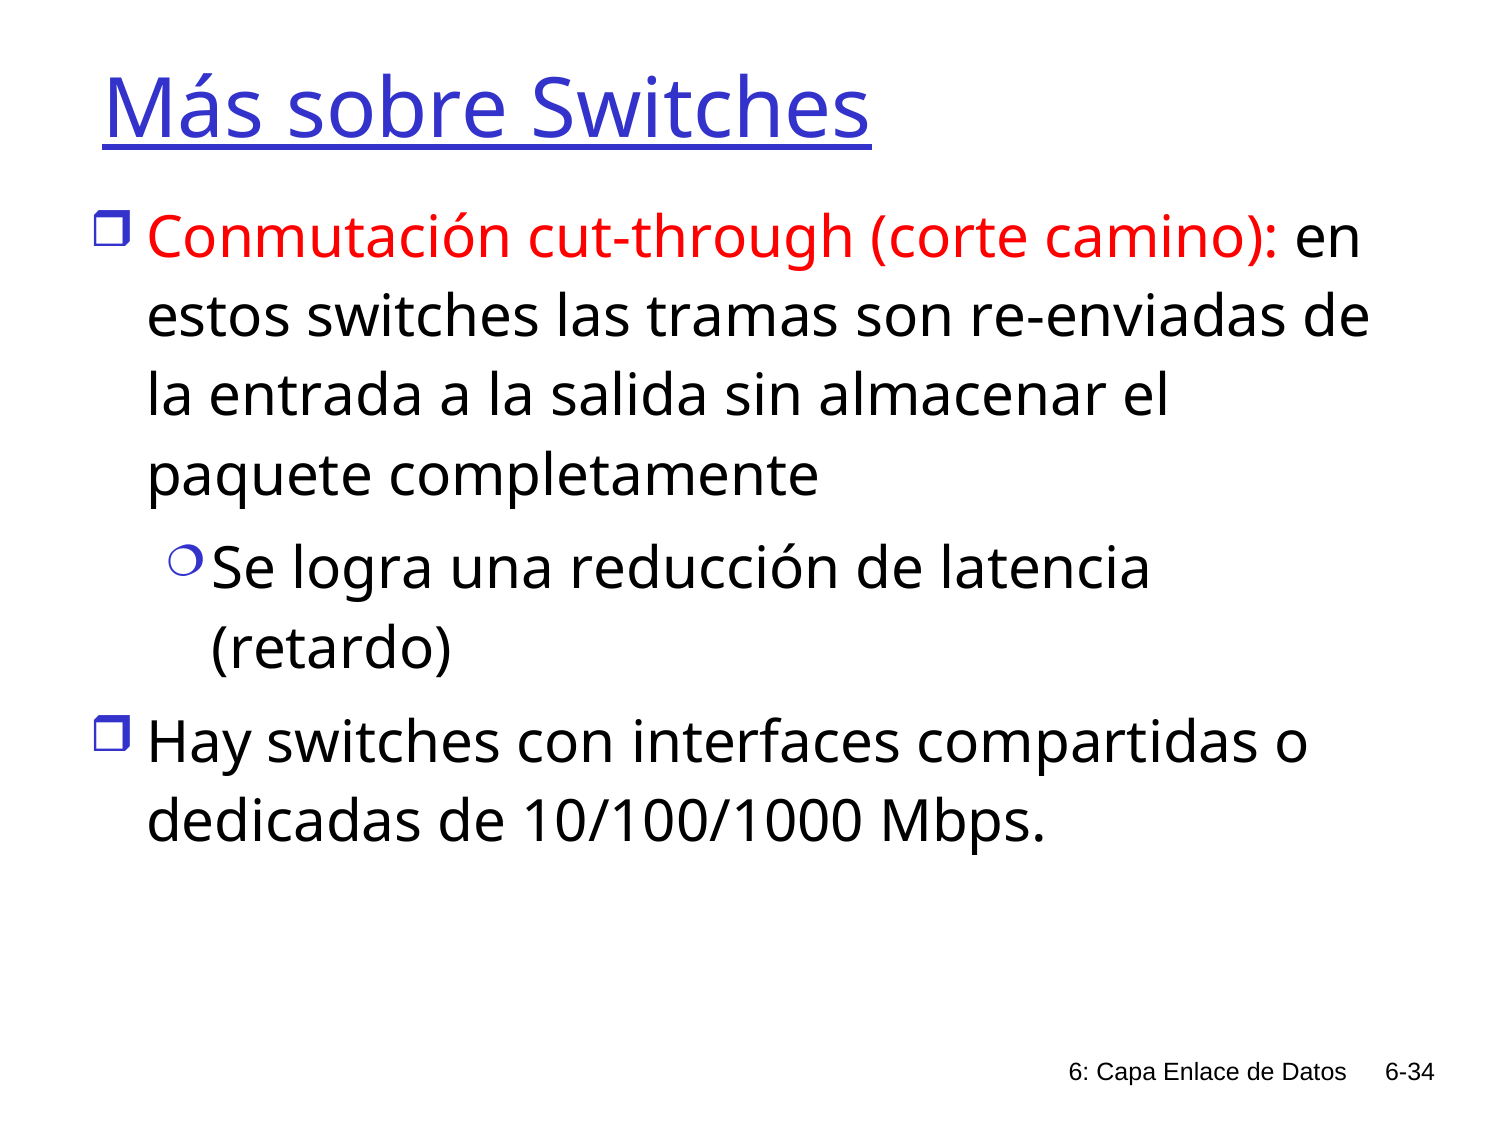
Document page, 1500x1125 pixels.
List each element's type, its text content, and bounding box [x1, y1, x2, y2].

title Más sobre Switches [87, 23, 1363, 187]
list Conmutación cut-through (corte camino): en estos switches las tramas son re-enviadas de la entrada a la salida sin almacenar el paquete completamente Se logra una reducción de latencia (retardo) Hay switches con interfaces compartidas o dedicadas de 10/100/1000 Mbps. [75, 187, 1388, 1013]
